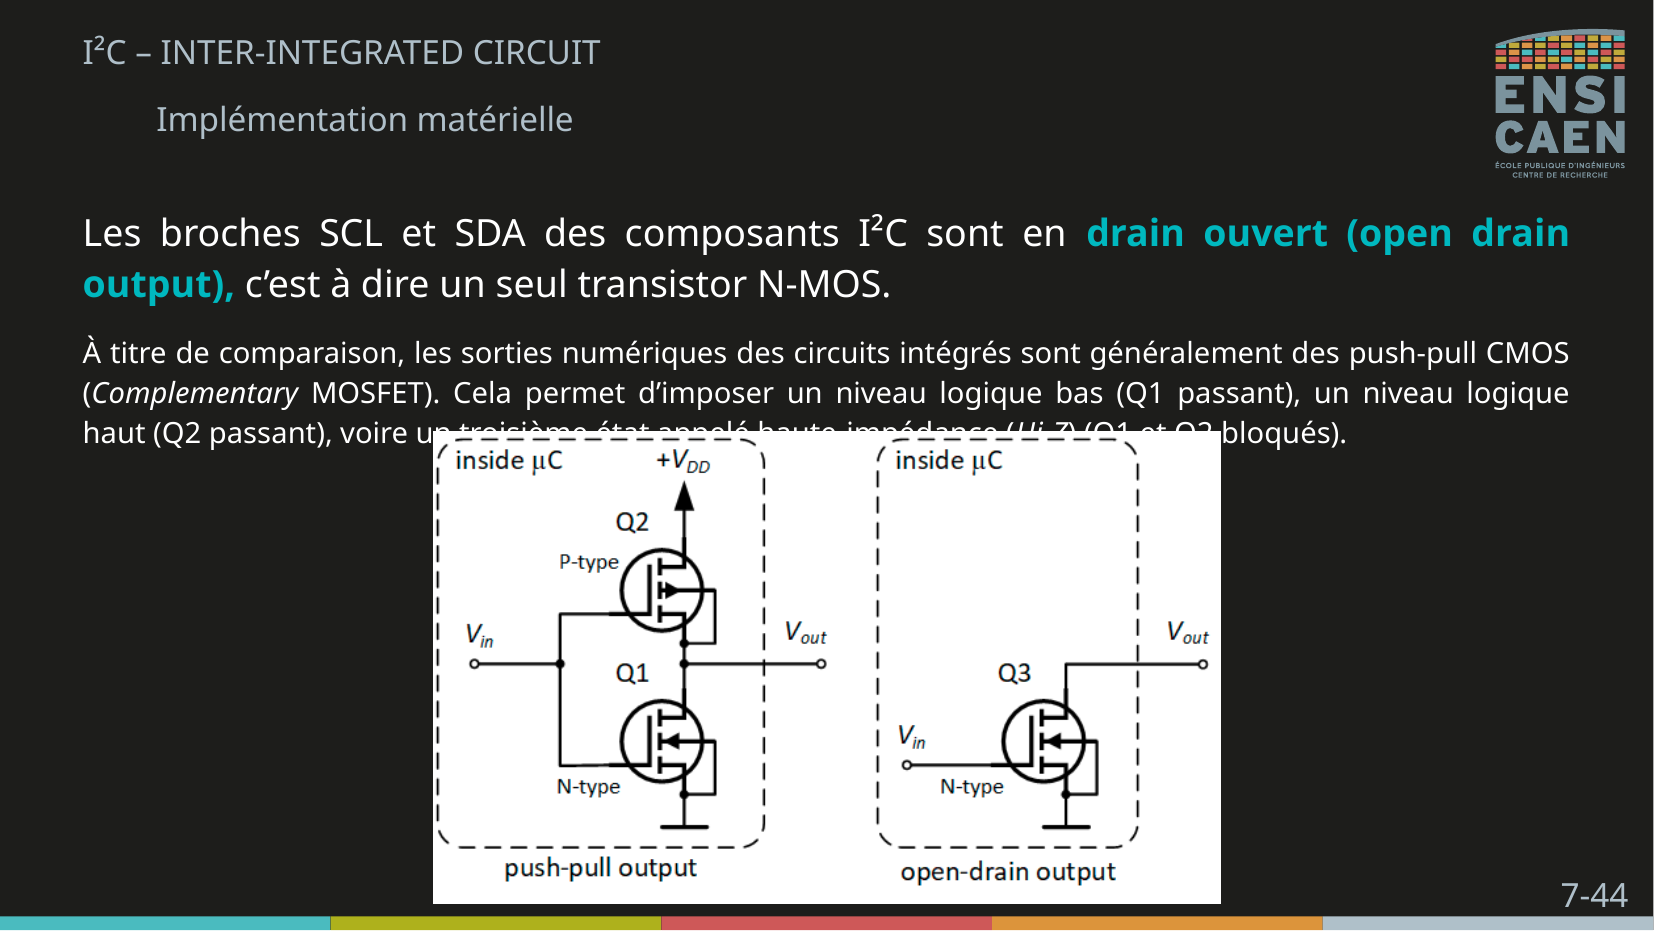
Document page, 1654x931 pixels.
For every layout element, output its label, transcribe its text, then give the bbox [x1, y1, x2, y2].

picture [433, 431, 1221, 904]
title I²C – INTER-INTEGRATED CIRCUIT Implémentation matérielle [82, 0, 1467, 148]
list Les broches SCL et SDA des composants I²C sont en drain ouvert (open drain output), c’est à dire un seul transistor N-MOS. À titre de comparaison, les sorties numériques des circuits intégrés sont généralement des push-pull CMOS (Complementary MOSFET). Cela permet d’imposer un niveau logique bas (Q1 passant), un niveau logique haut (Q2 passant), voire un troisième état appelé haute-impédance (Hi-Z) (Q1 et Q2 bloqués). [82, 206, 1571, 916]
